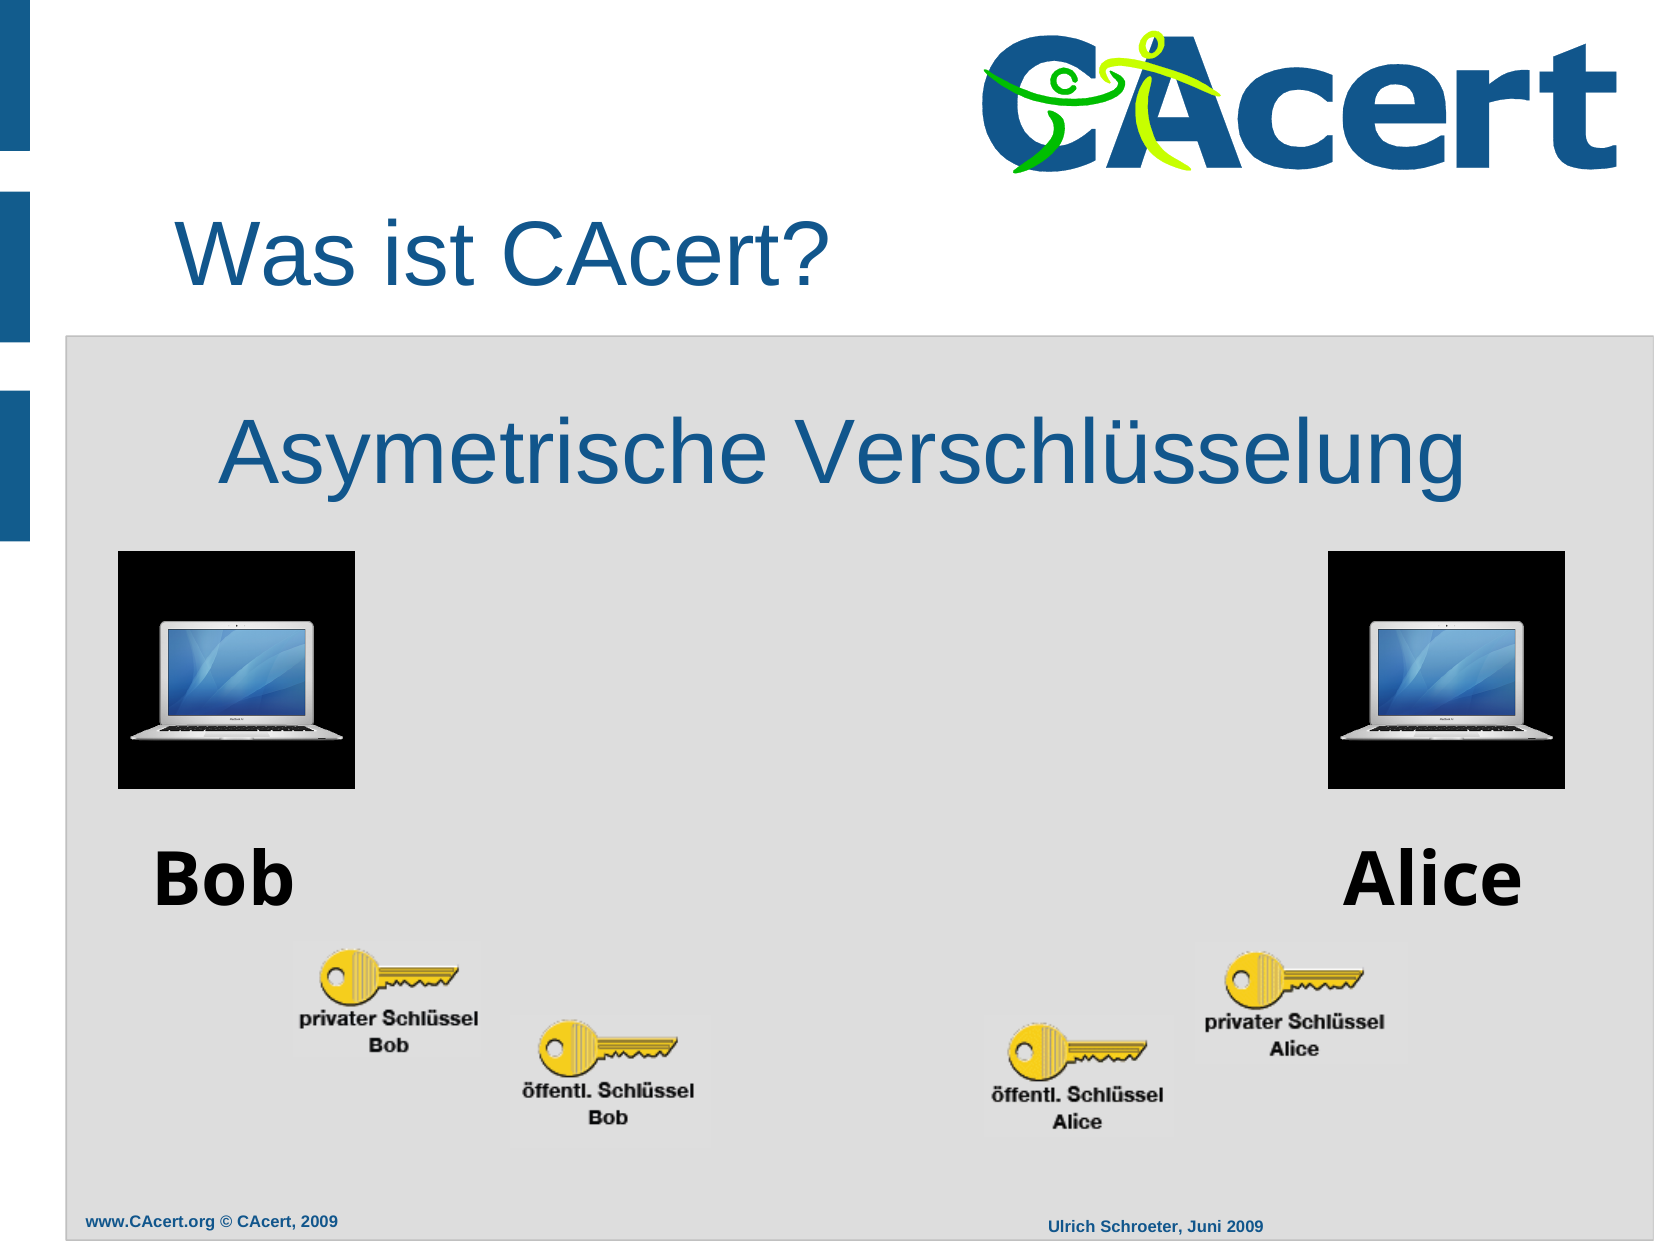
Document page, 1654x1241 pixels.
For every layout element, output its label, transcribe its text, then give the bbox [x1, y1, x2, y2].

picture [293, 941, 481, 1057]
picture [118, 551, 355, 789]
text_box Alice [1328, 817, 1568, 939]
picture [1328, 551, 1565, 789]
title Asymetrische Verschlüsselung [118, 344, 1530, 503]
text_box Was ist CAcert? [118, 195, 837, 313]
picture [510, 1015, 711, 1148]
text_box Bob [136, 817, 325, 939]
picture [1195, 942, 1408, 1064]
picture [984, 1015, 1174, 1137]
